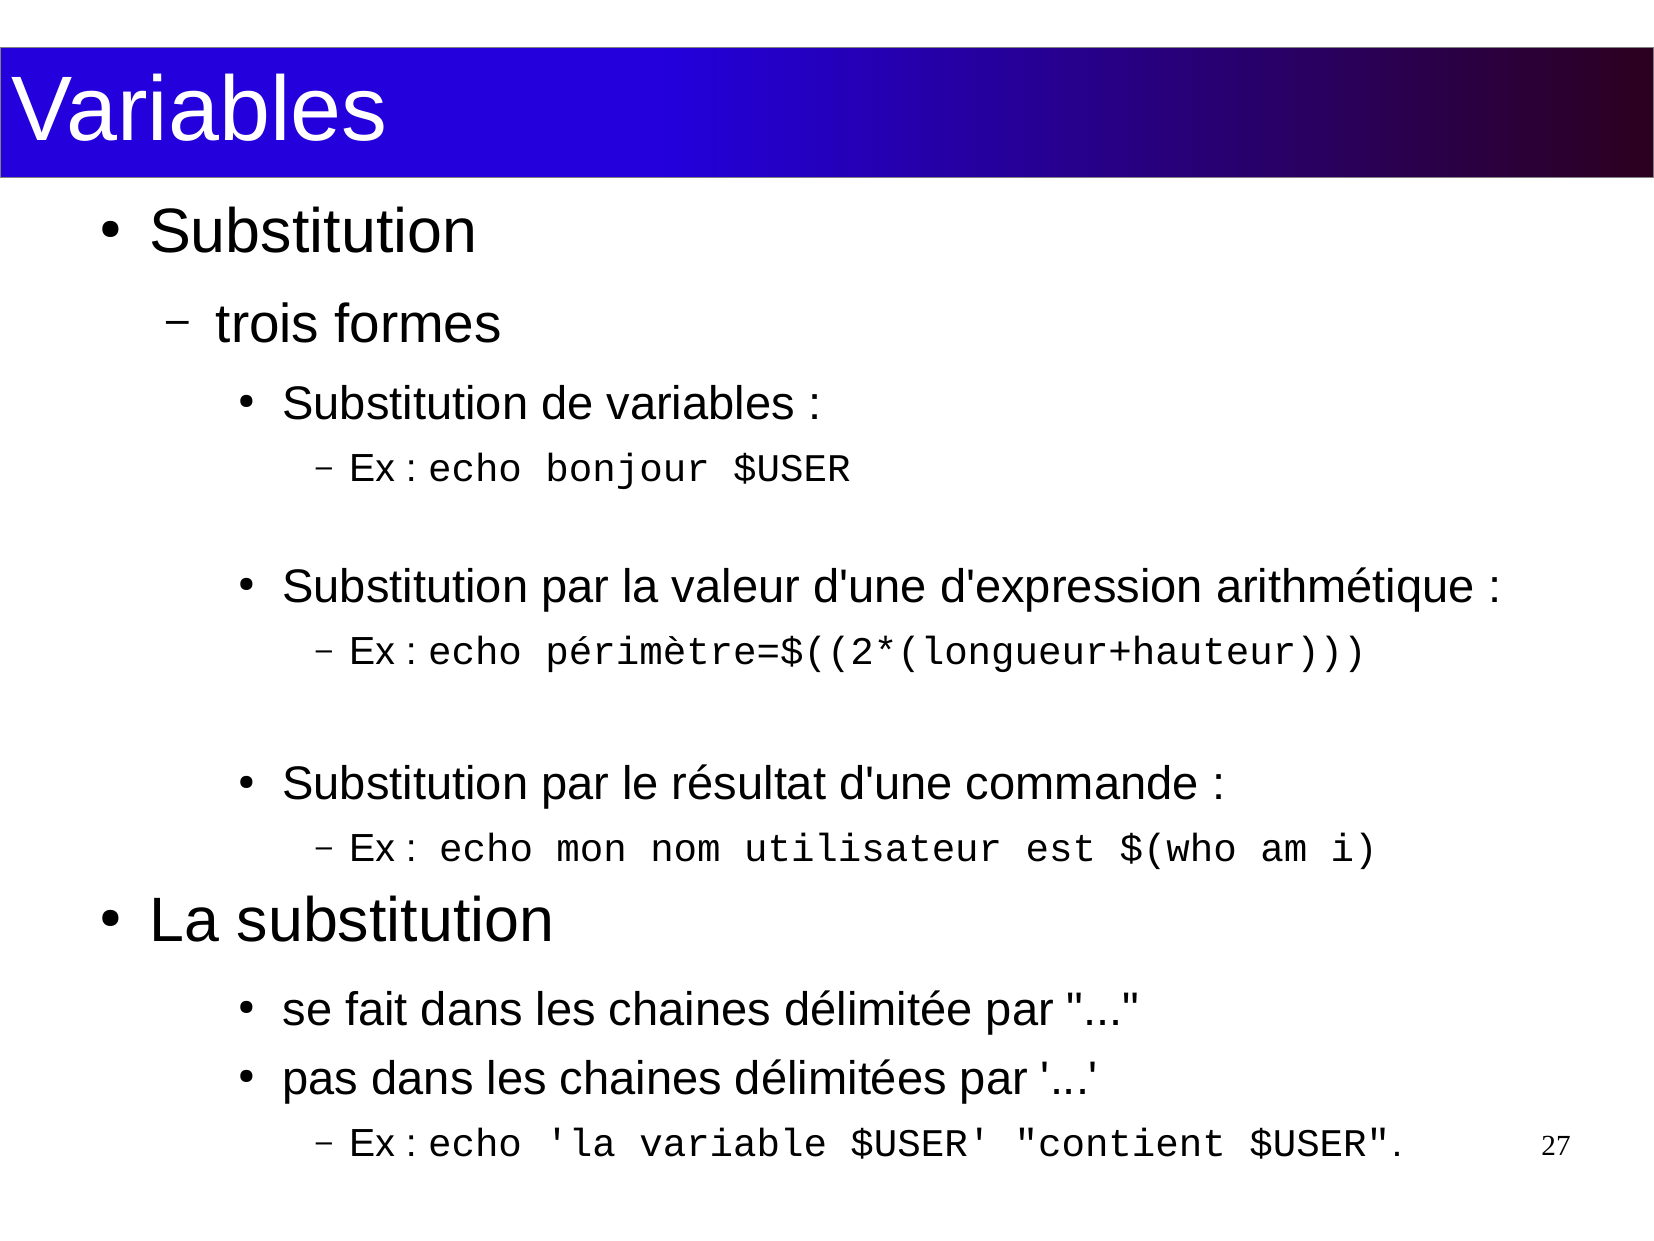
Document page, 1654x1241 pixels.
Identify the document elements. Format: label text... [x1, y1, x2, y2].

list Substitution trois formes Substitution de variables : Ex : echo bonjour $USER Substitution par la valeur d'une d'expression arithmétique : Ex : echo périmètre=$((2*(longueur+hauteur))) Substitution par le résultat d'une commande : Ex : echo mon nom utilisateur est $(who am i) La substitution se fait dans les chaines délimitée par "..." pas dans les chaines délimitées par '...' Ex : echo 'la variable $USER' "contient $USER". [82, 195, 1538, 1170]
title Variables [11, 5, 1642, 213]
